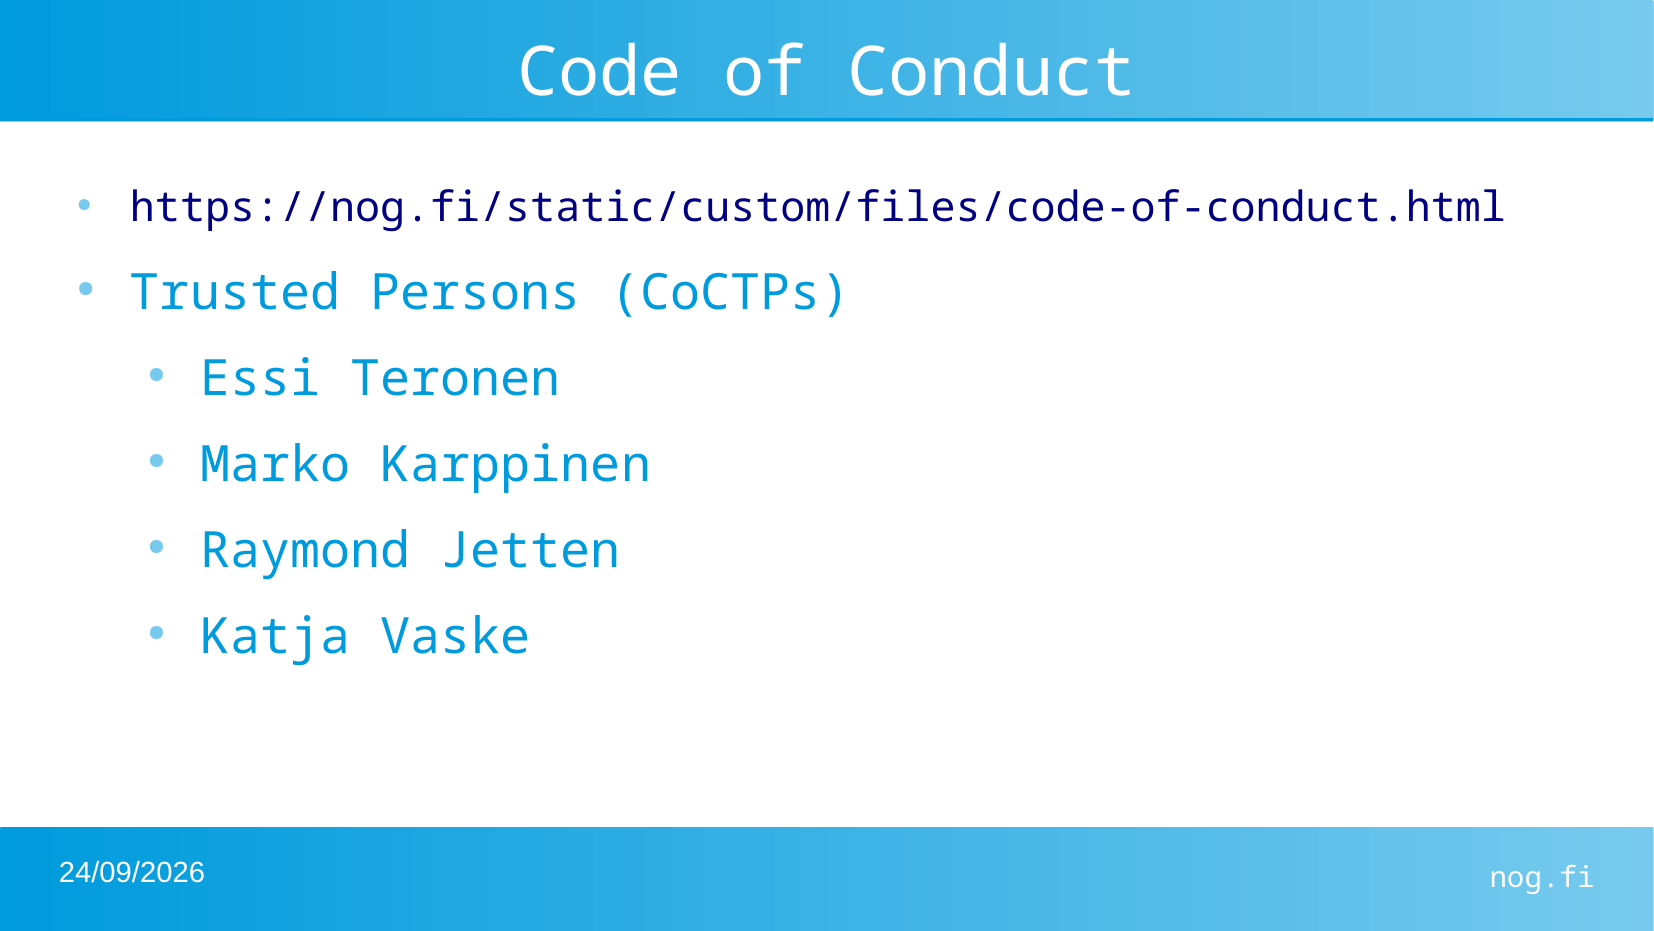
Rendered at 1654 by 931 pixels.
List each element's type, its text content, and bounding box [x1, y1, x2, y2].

title Code of Conduct [59, 26, 1595, 112]
list https://nog.fi/static/custom/files/code-of-conduct.html Trusted Persons (CoCTPs) Essi Teronen Marko Karppinen Raymond Jetten Katja Vaske [59, 177, 1595, 768]
